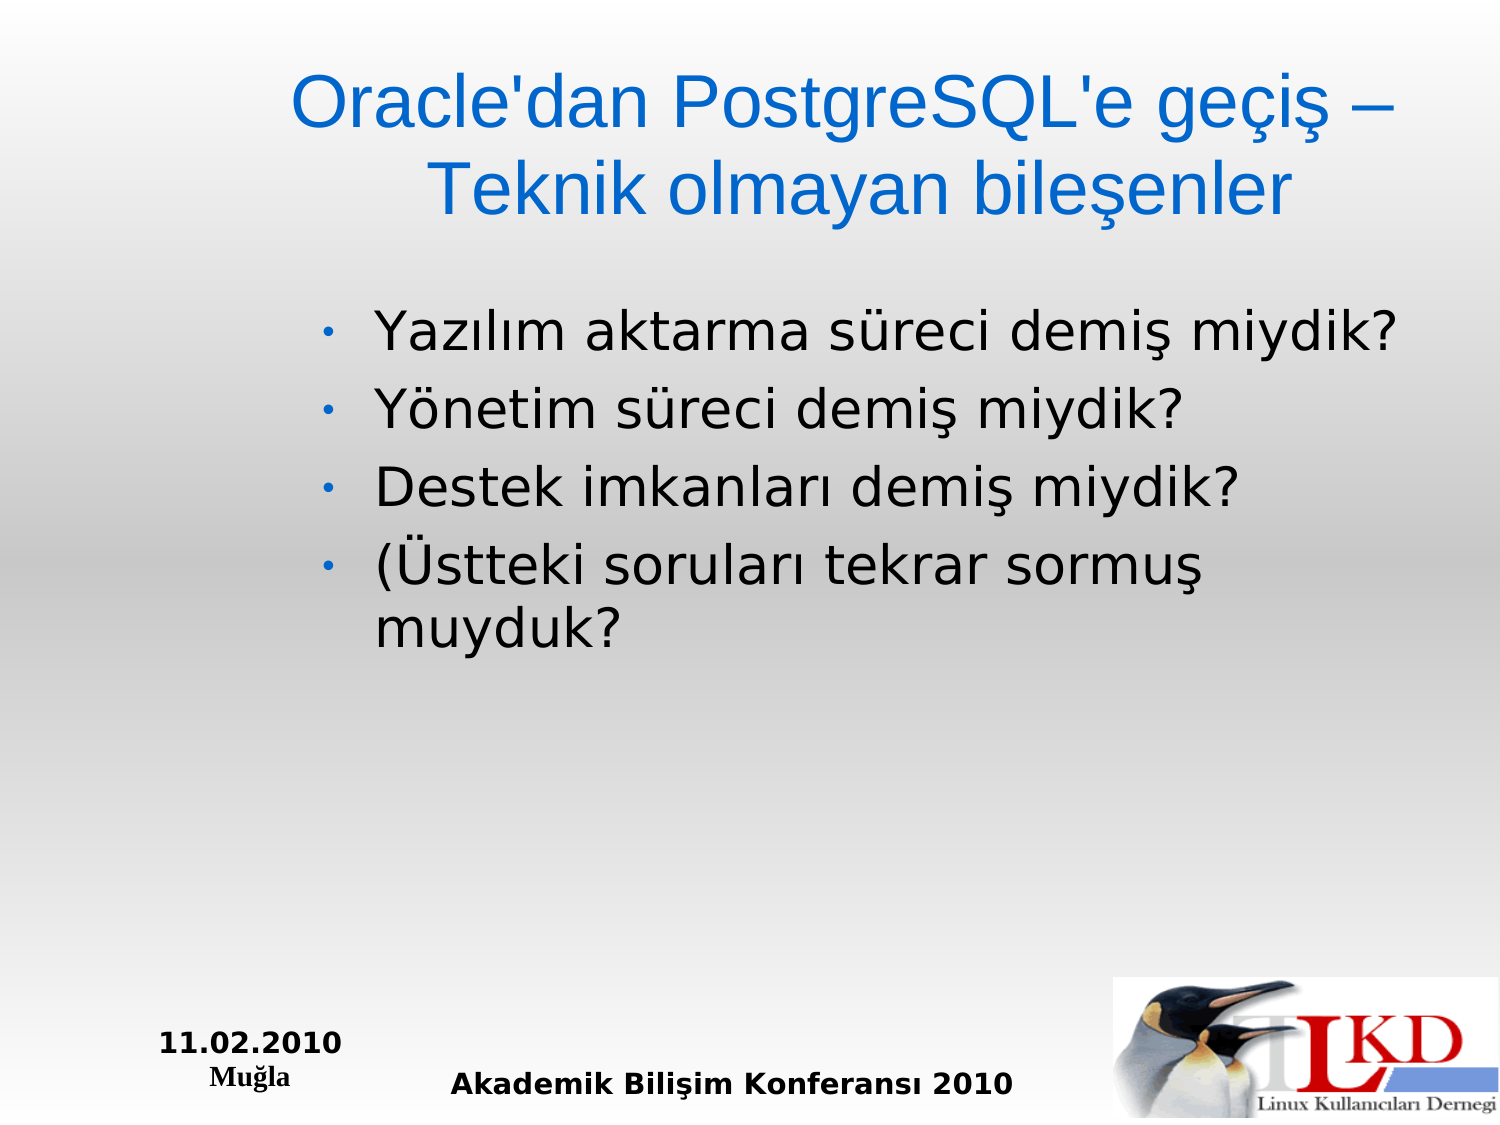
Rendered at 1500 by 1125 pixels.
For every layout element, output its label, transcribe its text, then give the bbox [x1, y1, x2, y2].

title Oracle'dan PostgreSQL'e geçiş – Teknik olmayan bileşenler [224, 49, 1425, 238]
list Yazılım aktarma süreci demiş miydik? Yönetim süreci demiş miydik? Destek imkanları demiş miydik? (Üstteki soruları tekrar sormuş muyduk? [224, 299, 1425, 975]
picture [1113, 977, 1499, 1118]
